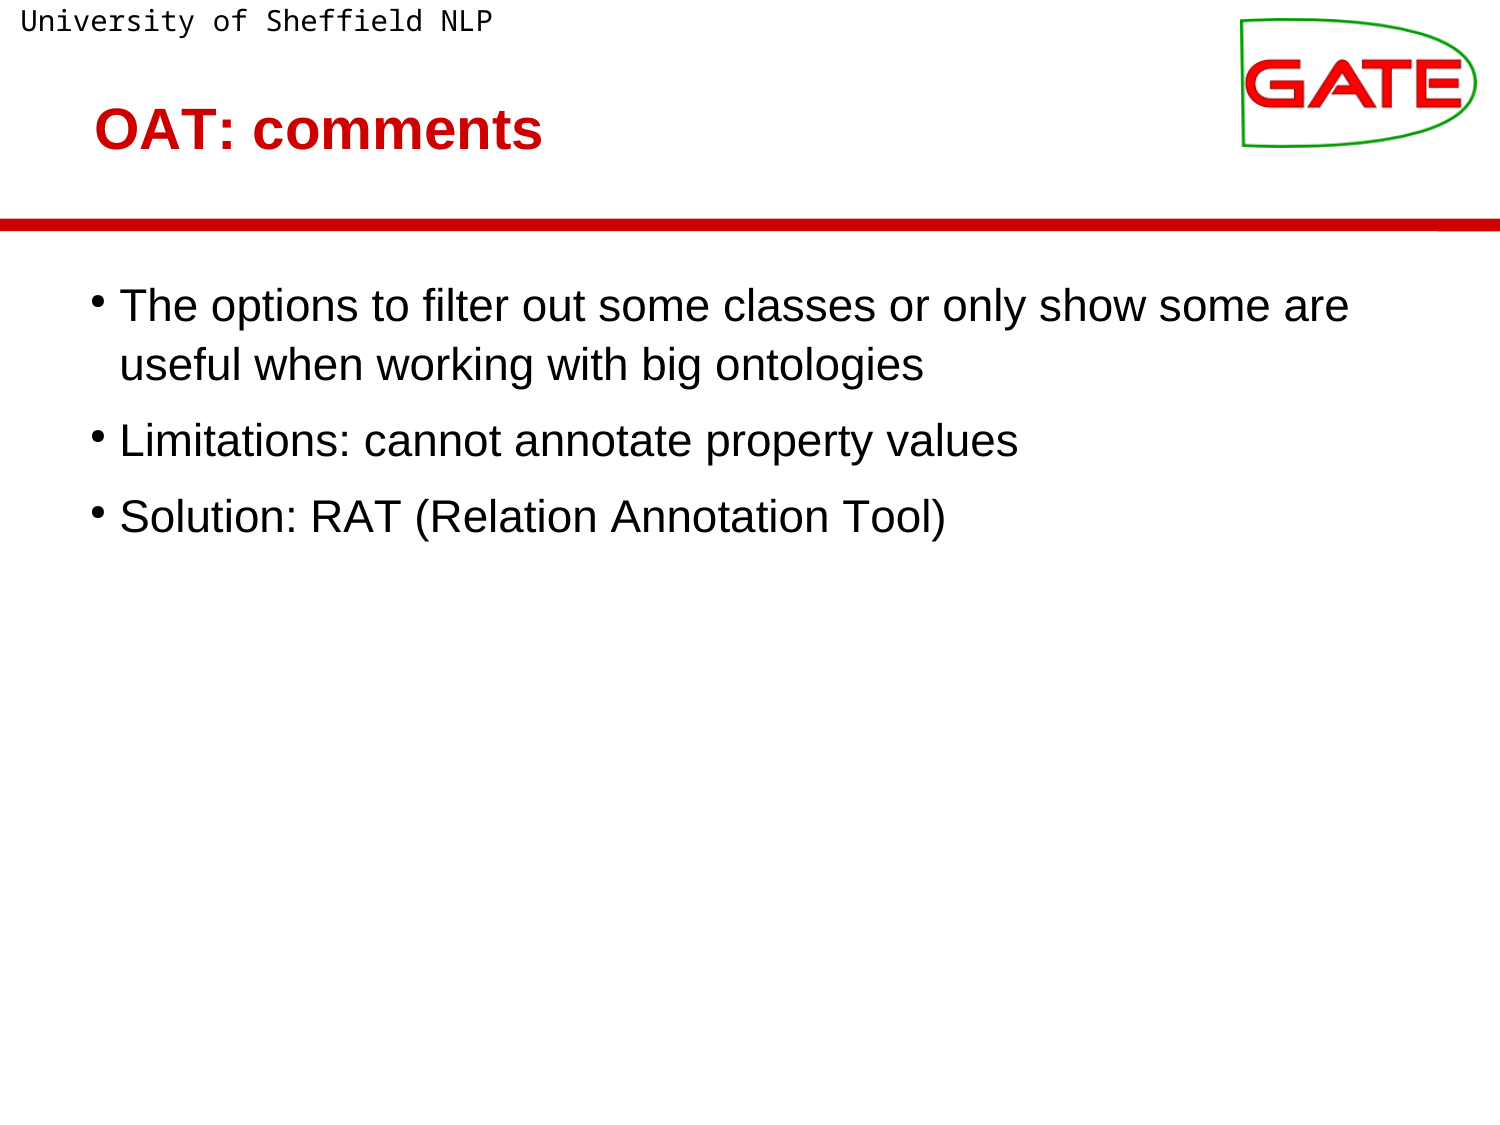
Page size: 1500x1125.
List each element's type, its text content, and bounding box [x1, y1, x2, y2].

list The options to filter out some classes or only show some are useful when working with big ontologies Limitations: cannot annotate property values Solution: RAT (Relation Annotation Tool) [75, 263, 1425, 1007]
picture [1240, 18, 1477, 148]
title OAT: comments [79, 54, 1149, 204]
